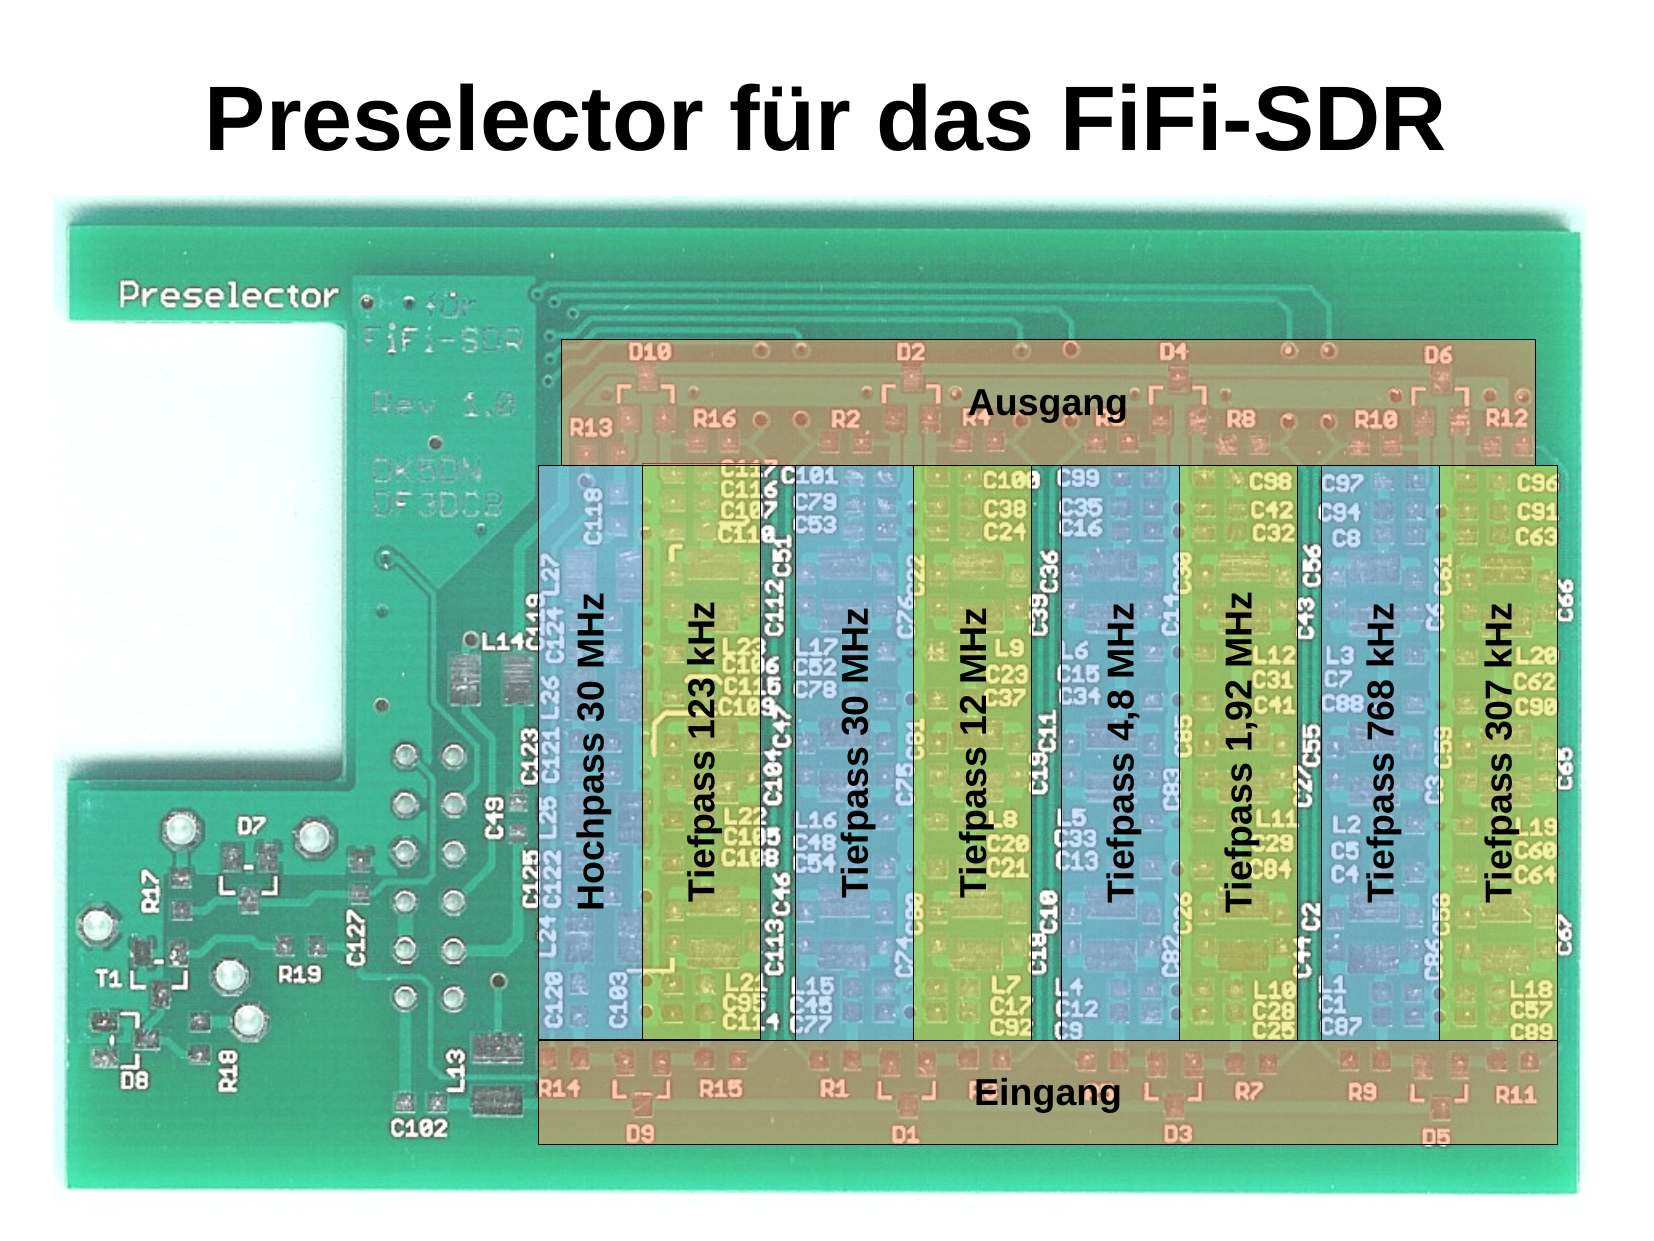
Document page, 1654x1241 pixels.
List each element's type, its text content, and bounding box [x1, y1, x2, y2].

text_box Tiefpass 768 kHz [1321, 466, 1440, 1040]
title Preselector für das FiFi-SDR [29, 14, 1625, 222]
text_box Tiefpass 307 kHz [1440, 465, 1558, 1040]
picture [52, 222, 1588, 1211]
text_box Eingang [538, 1040, 1558, 1145]
text_box Tiefpass 30 MHz [795, 466, 913, 1040]
text_box Hochpass 30 MHz [538, 465, 642, 1040]
text_box Tiefpass 123 kHz [642, 466, 761, 1040]
text_box Ausgang [561, 339, 1536, 466]
text_box Tiefpass 12 MHz [913, 466, 1032, 1040]
text_box Tiefpass 4,8 MHz [1061, 466, 1179, 1040]
text_box Tiefpass 1,92 MHz [1179, 466, 1298, 1040]
